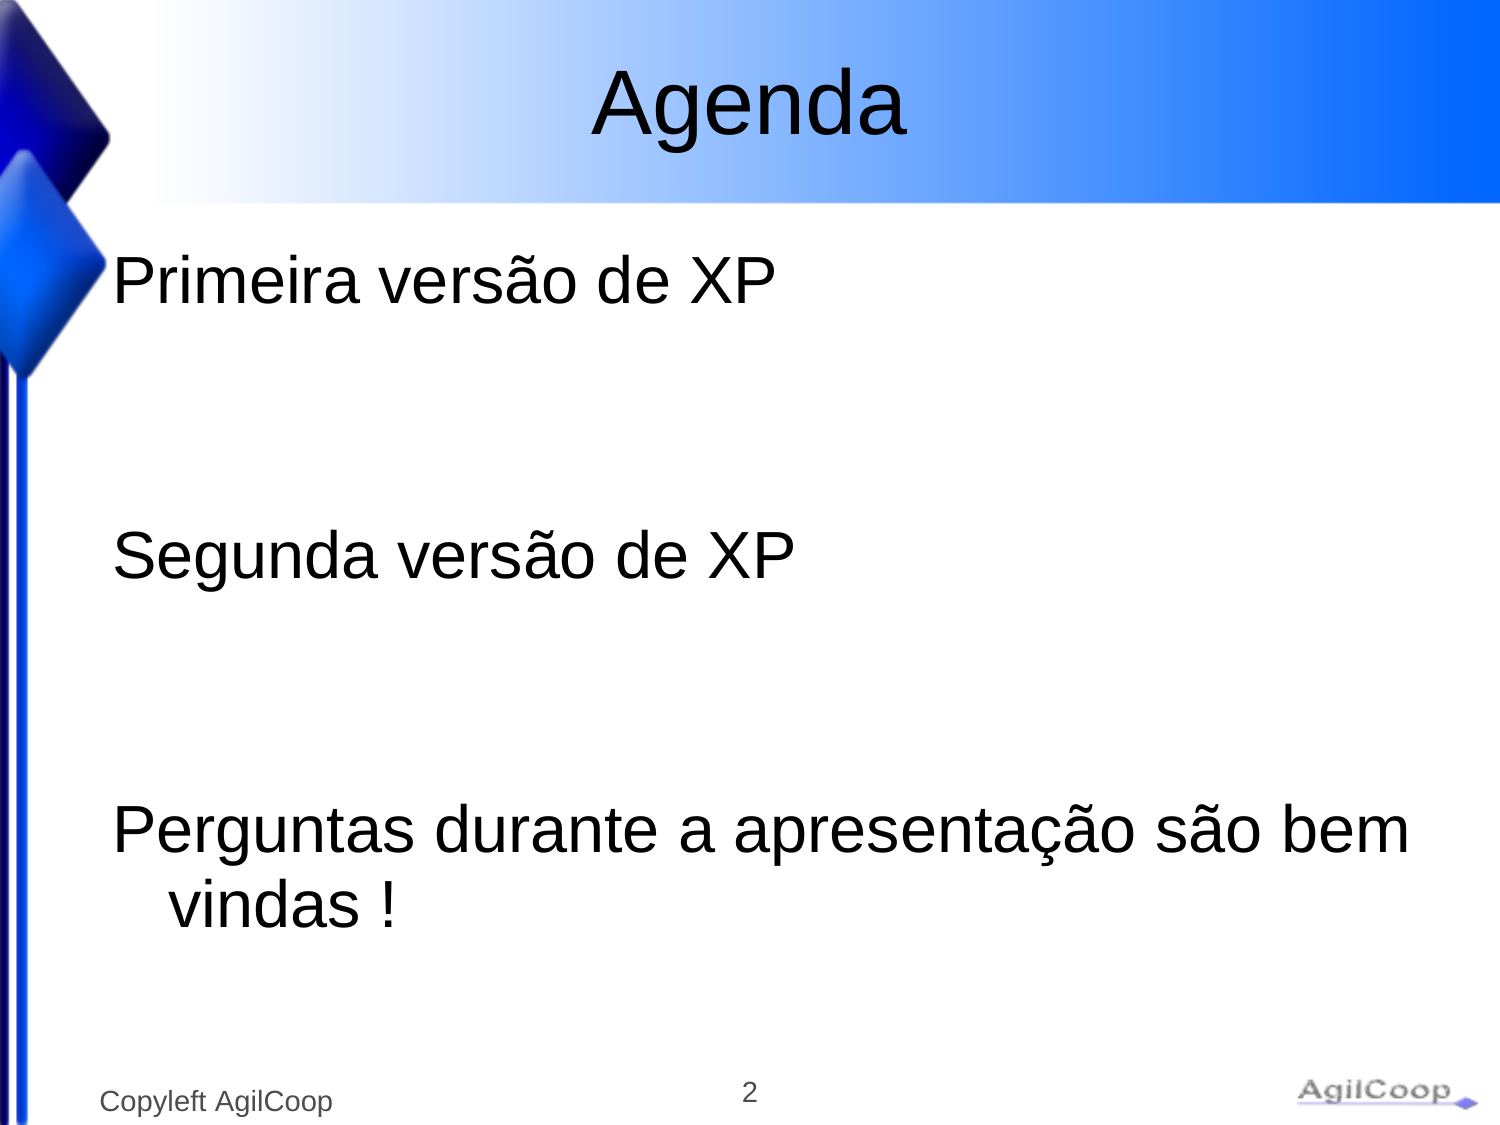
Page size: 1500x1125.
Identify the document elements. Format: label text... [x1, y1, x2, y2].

list Primeira versão de XP Segunda versão de XP Perguntas durante a apresentação são bem vindas ! [112, 243, 1425, 991]
picture [0, 0, 1500, 1125]
title Agenda [75, 16, 1426, 189]
